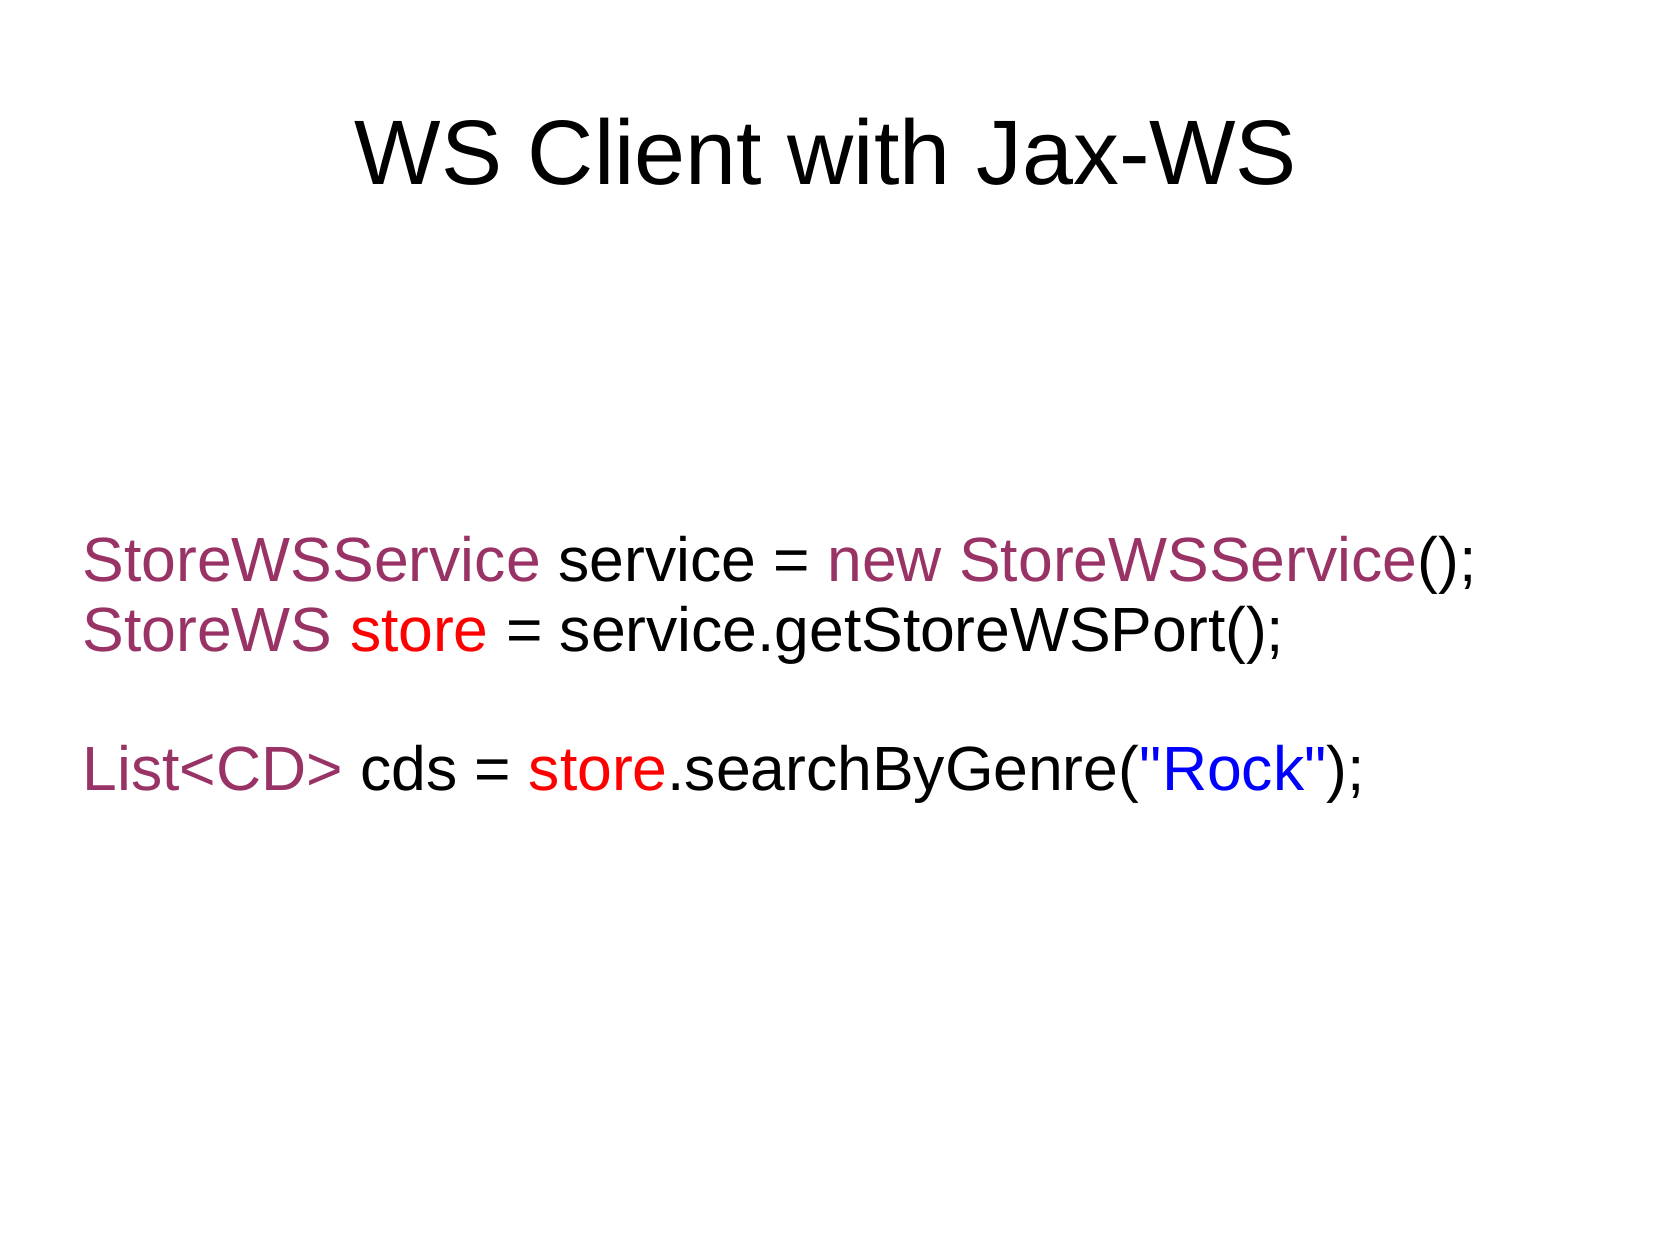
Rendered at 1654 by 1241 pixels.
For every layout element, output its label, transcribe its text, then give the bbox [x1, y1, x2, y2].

subtitle StoreWSService service = new StoreWSService(); StoreWS store = service.getStoreWSPort(); List<CD> cds = store.searchByGenre("Rock"); [82, 290, 1571, 1109]
title WS Client with Jax-WS [82, 49, 1571, 257]
